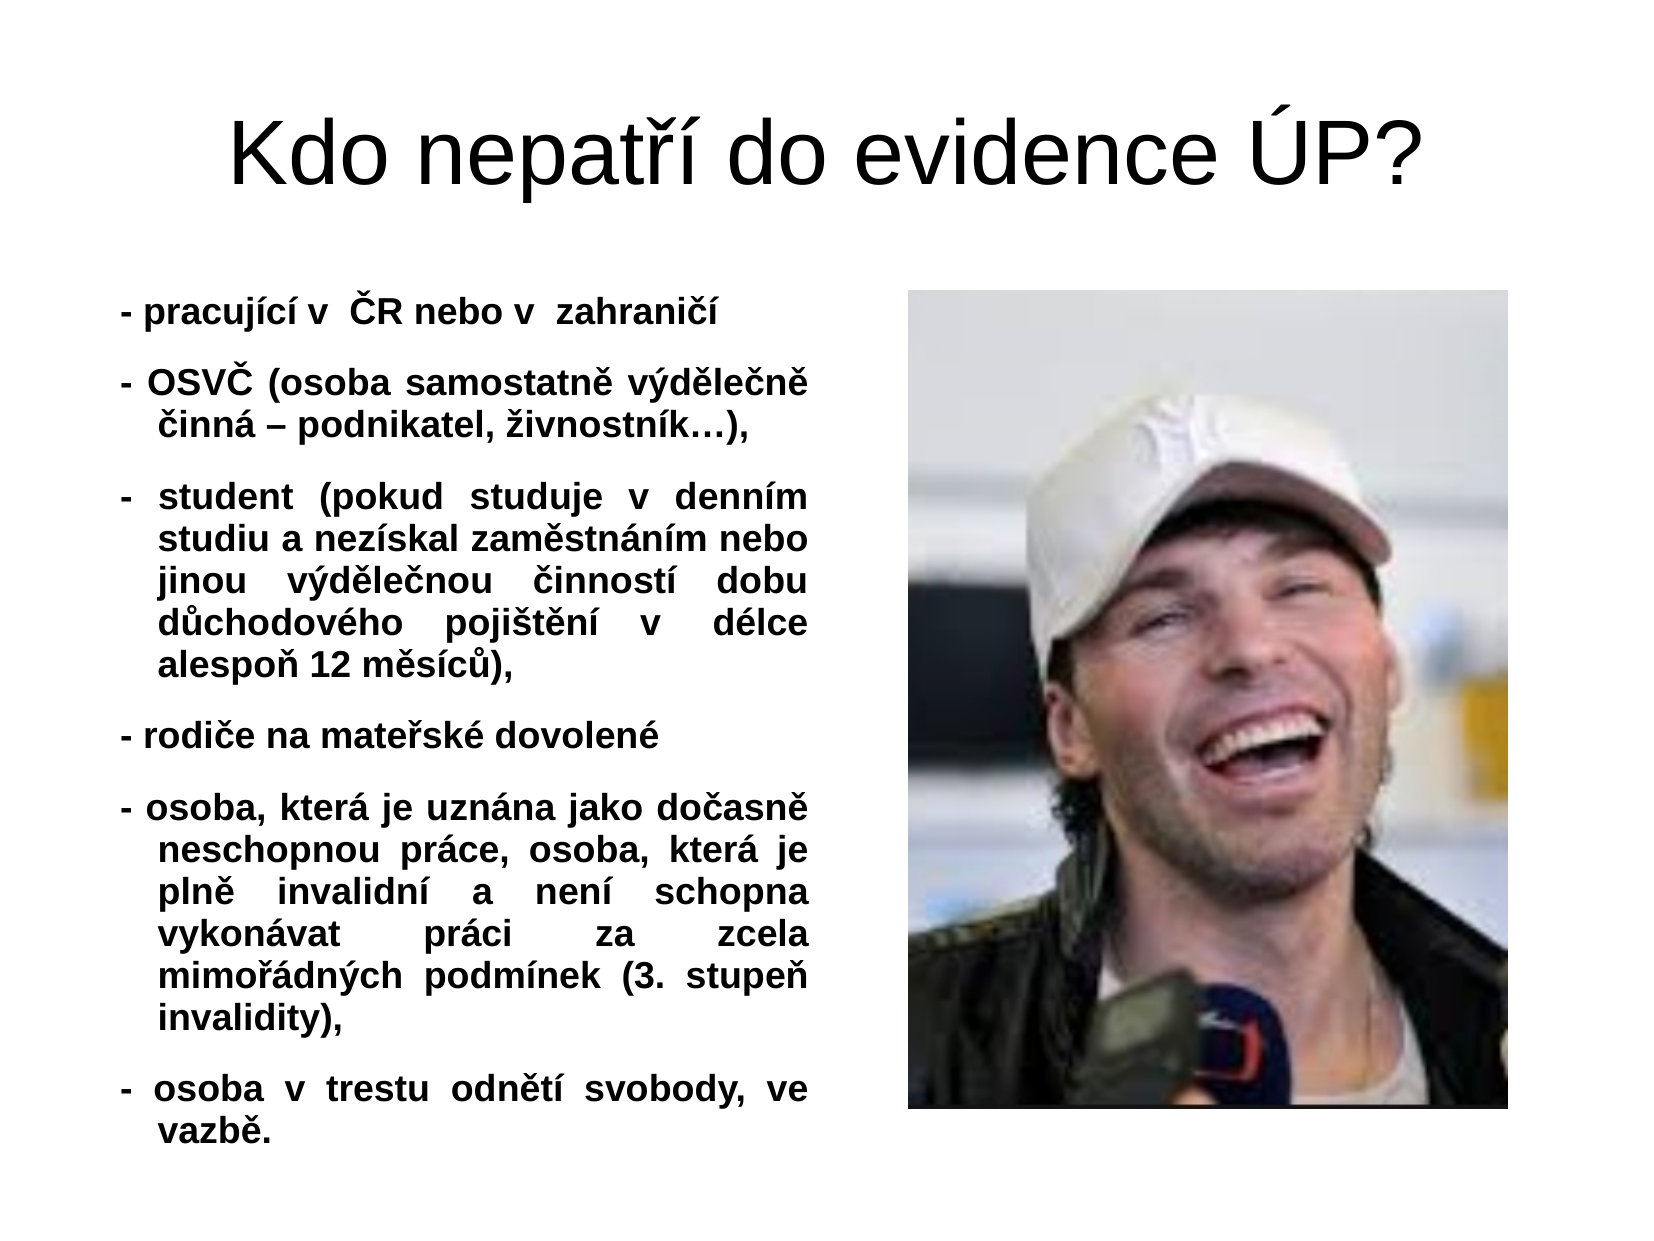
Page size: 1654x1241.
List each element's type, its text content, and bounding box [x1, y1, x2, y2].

title Kdo nepatří do evidence ÚP? [82, 49, 1571, 257]
list - pracující v ČR nebo v zahraničí - OSVČ (osoba samostatně výdělečně činná – podnikatel, živnostník…), - student (pokud studuje v denním studiu a nezískal zaměstnáním nebo jinou výdělečnou činností dobu důchodového pojištění v délce alespoň 12 měsíců), - rodiče na mateřské dovolené - osoba, která je uznána jako dočasně neschopnou práce, osoba, která je plně invalidní a není schopna vykonávat práci za zcela mimořádných podmínek (3. stupeň invalidity), - osoba v trestu odnětí svobody, ve vazbě. [82, 290, 809, 1173]
picture [908, 290, 1508, 1109]
